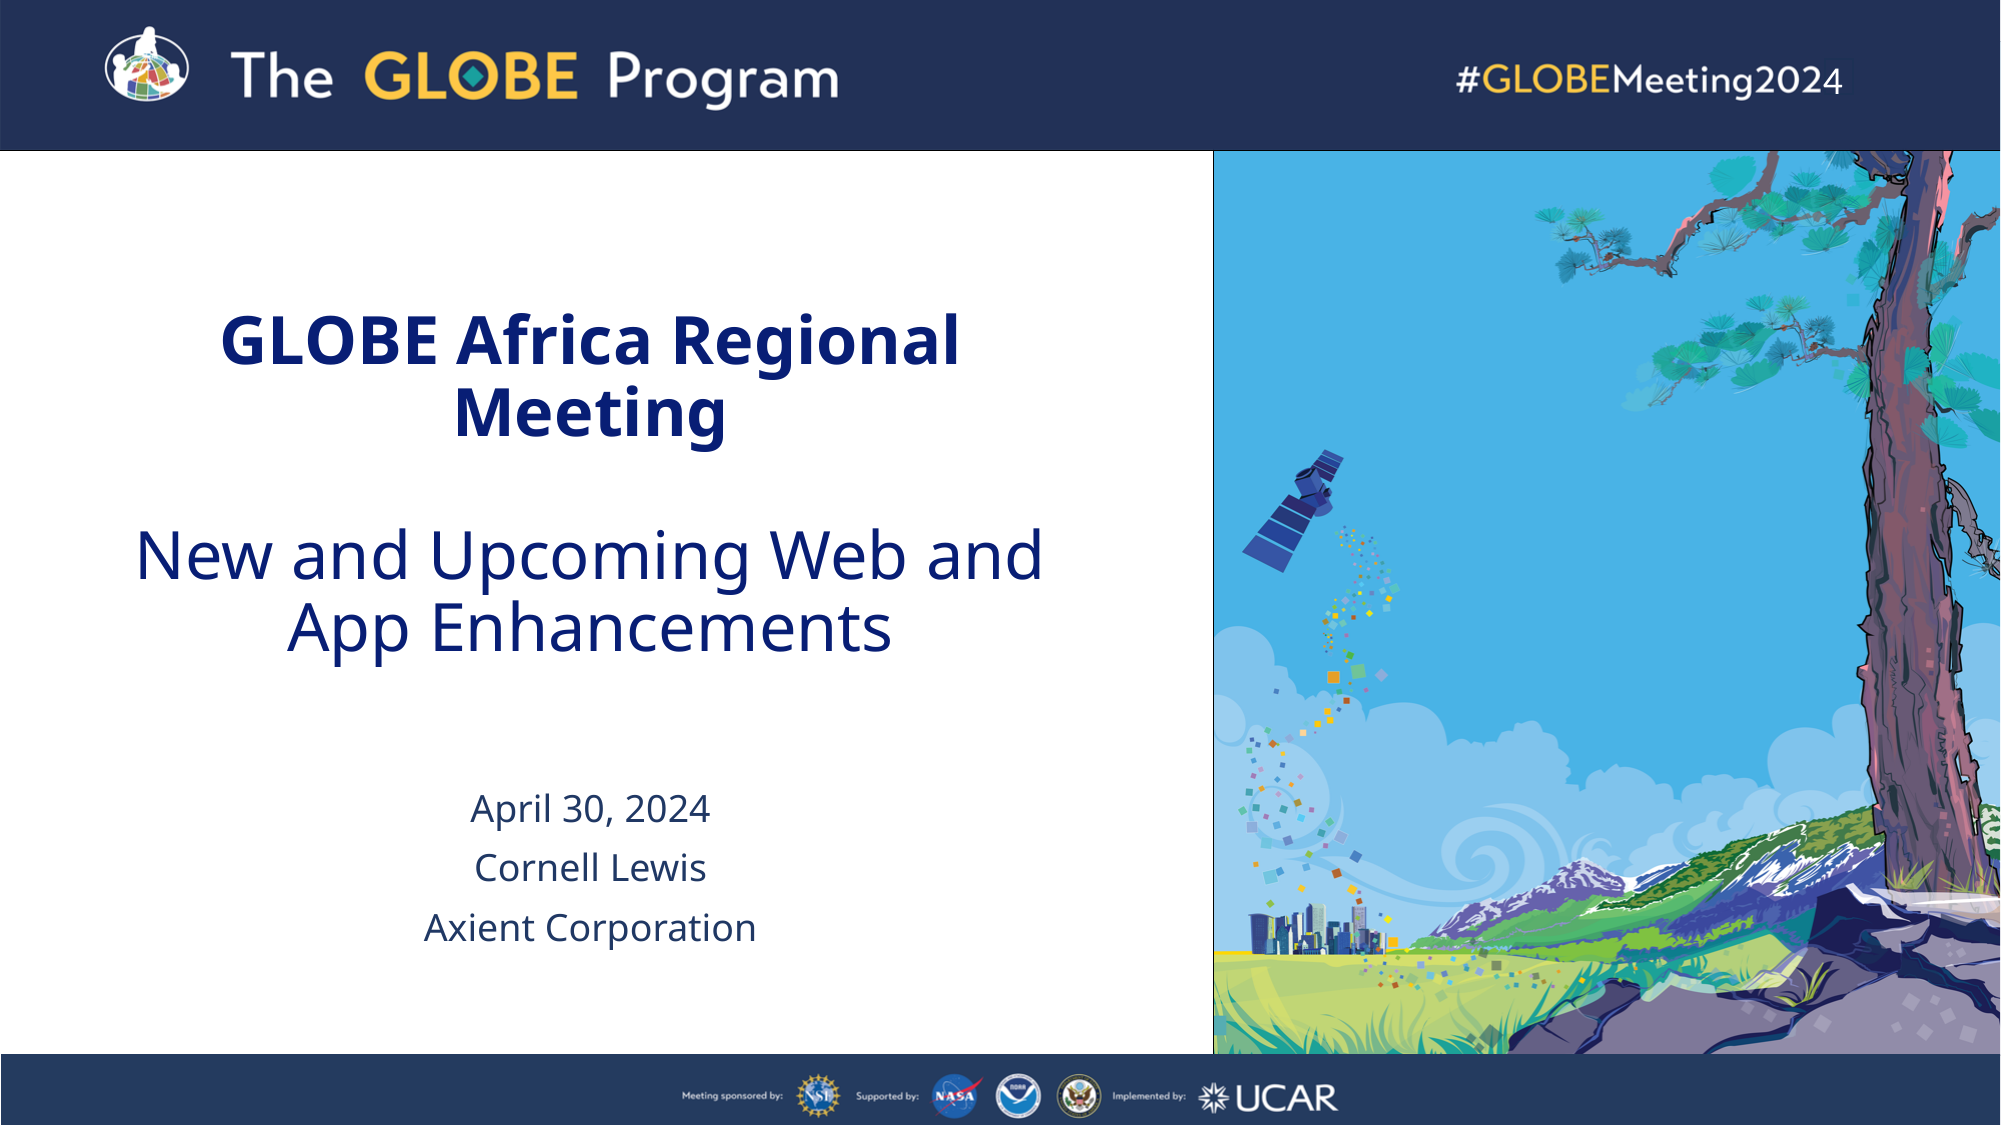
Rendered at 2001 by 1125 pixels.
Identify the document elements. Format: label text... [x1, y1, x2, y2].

list April 30, 2024 Cornell Lewis Axient Corporation [258, 782, 924, 1023]
picture [0, 0, 2001, 150]
title GLOBE Africa Regional Meeting New and Upcoming Web and App Enhancements [90, 299, 1092, 508]
picture [1, 151, 2001, 1125]
